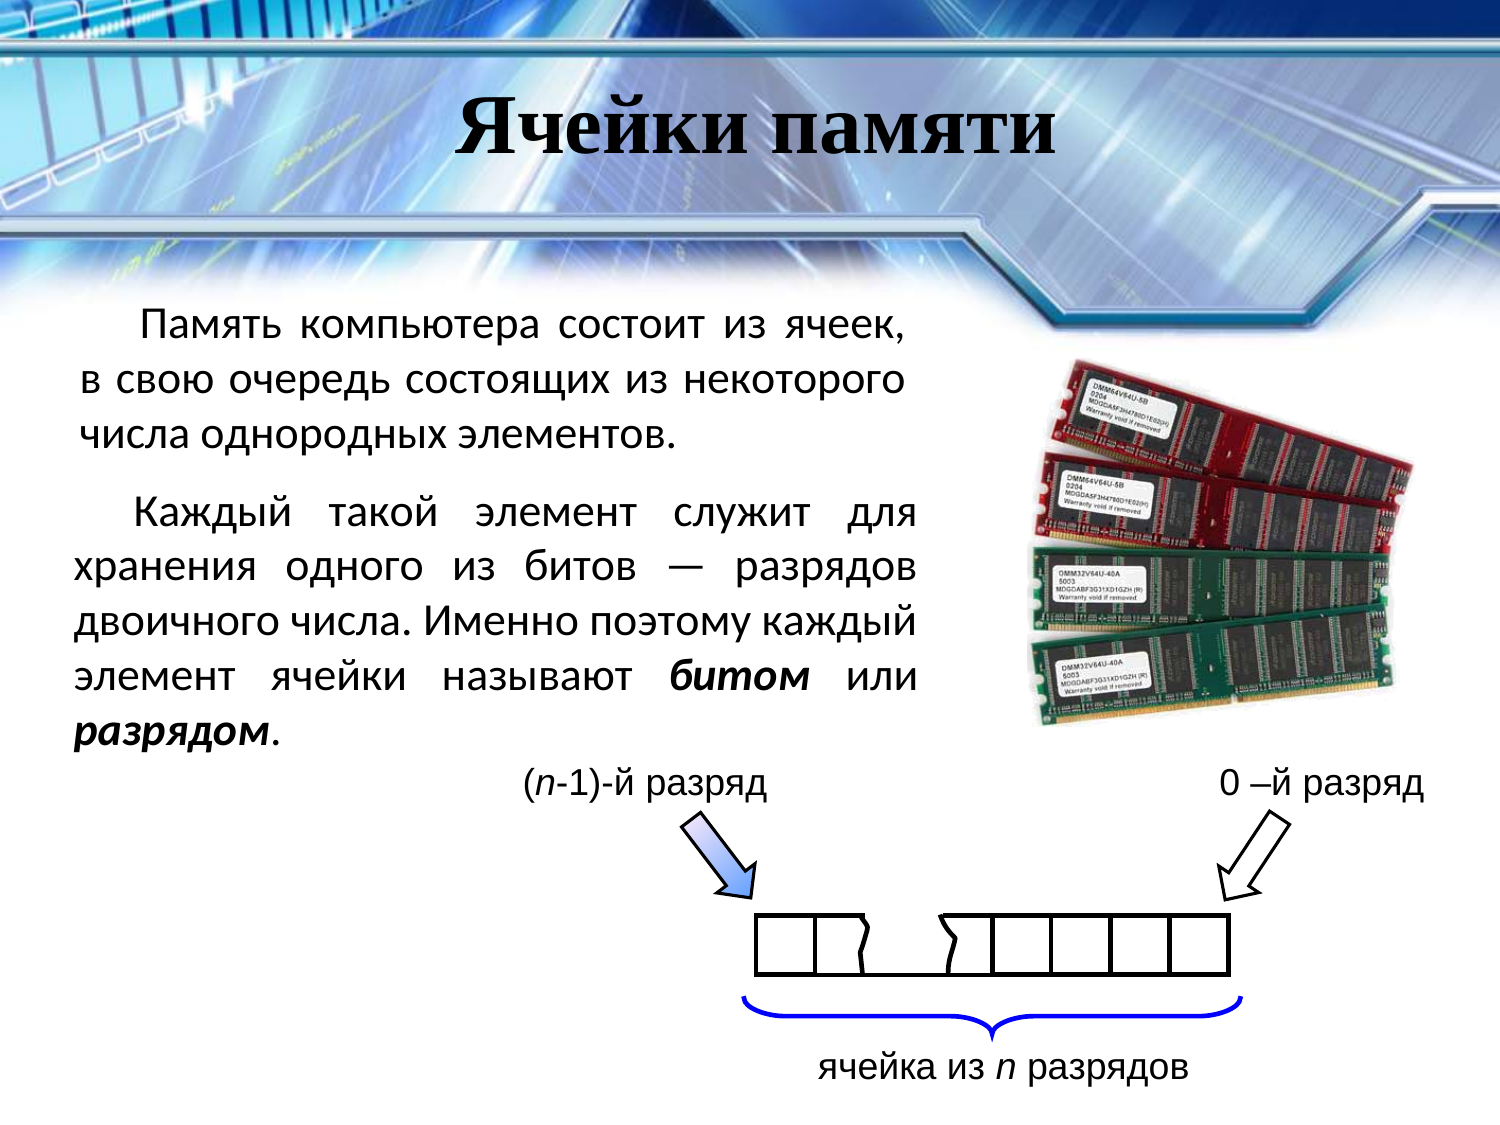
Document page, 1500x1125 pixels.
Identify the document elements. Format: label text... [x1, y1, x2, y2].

picture [0, 0, 1500, 1125]
text_box Память компьютера состоит из ячеек, в свою очередь состоящих из некоторого числа однородных элементов. [64, 285, 922, 466]
text_box Каждый такой элемент служит для хранения одного из битов — разрядов двоичного числа. Именно поэтому каждый элемент ячейки называют битом или разрядом. [58, 472, 934, 763]
text_box [1218, 811, 1290, 900]
text_box (n-1)-й разряд [507, 750, 945, 811]
text_box ячейка из n разрядов [803, 1033, 1241, 1095]
text_box 0 –й разряд [1204, 750, 1465, 811]
text_box [681, 812, 755, 898]
text_box Ячейки памяти [88, 60, 1425, 179]
